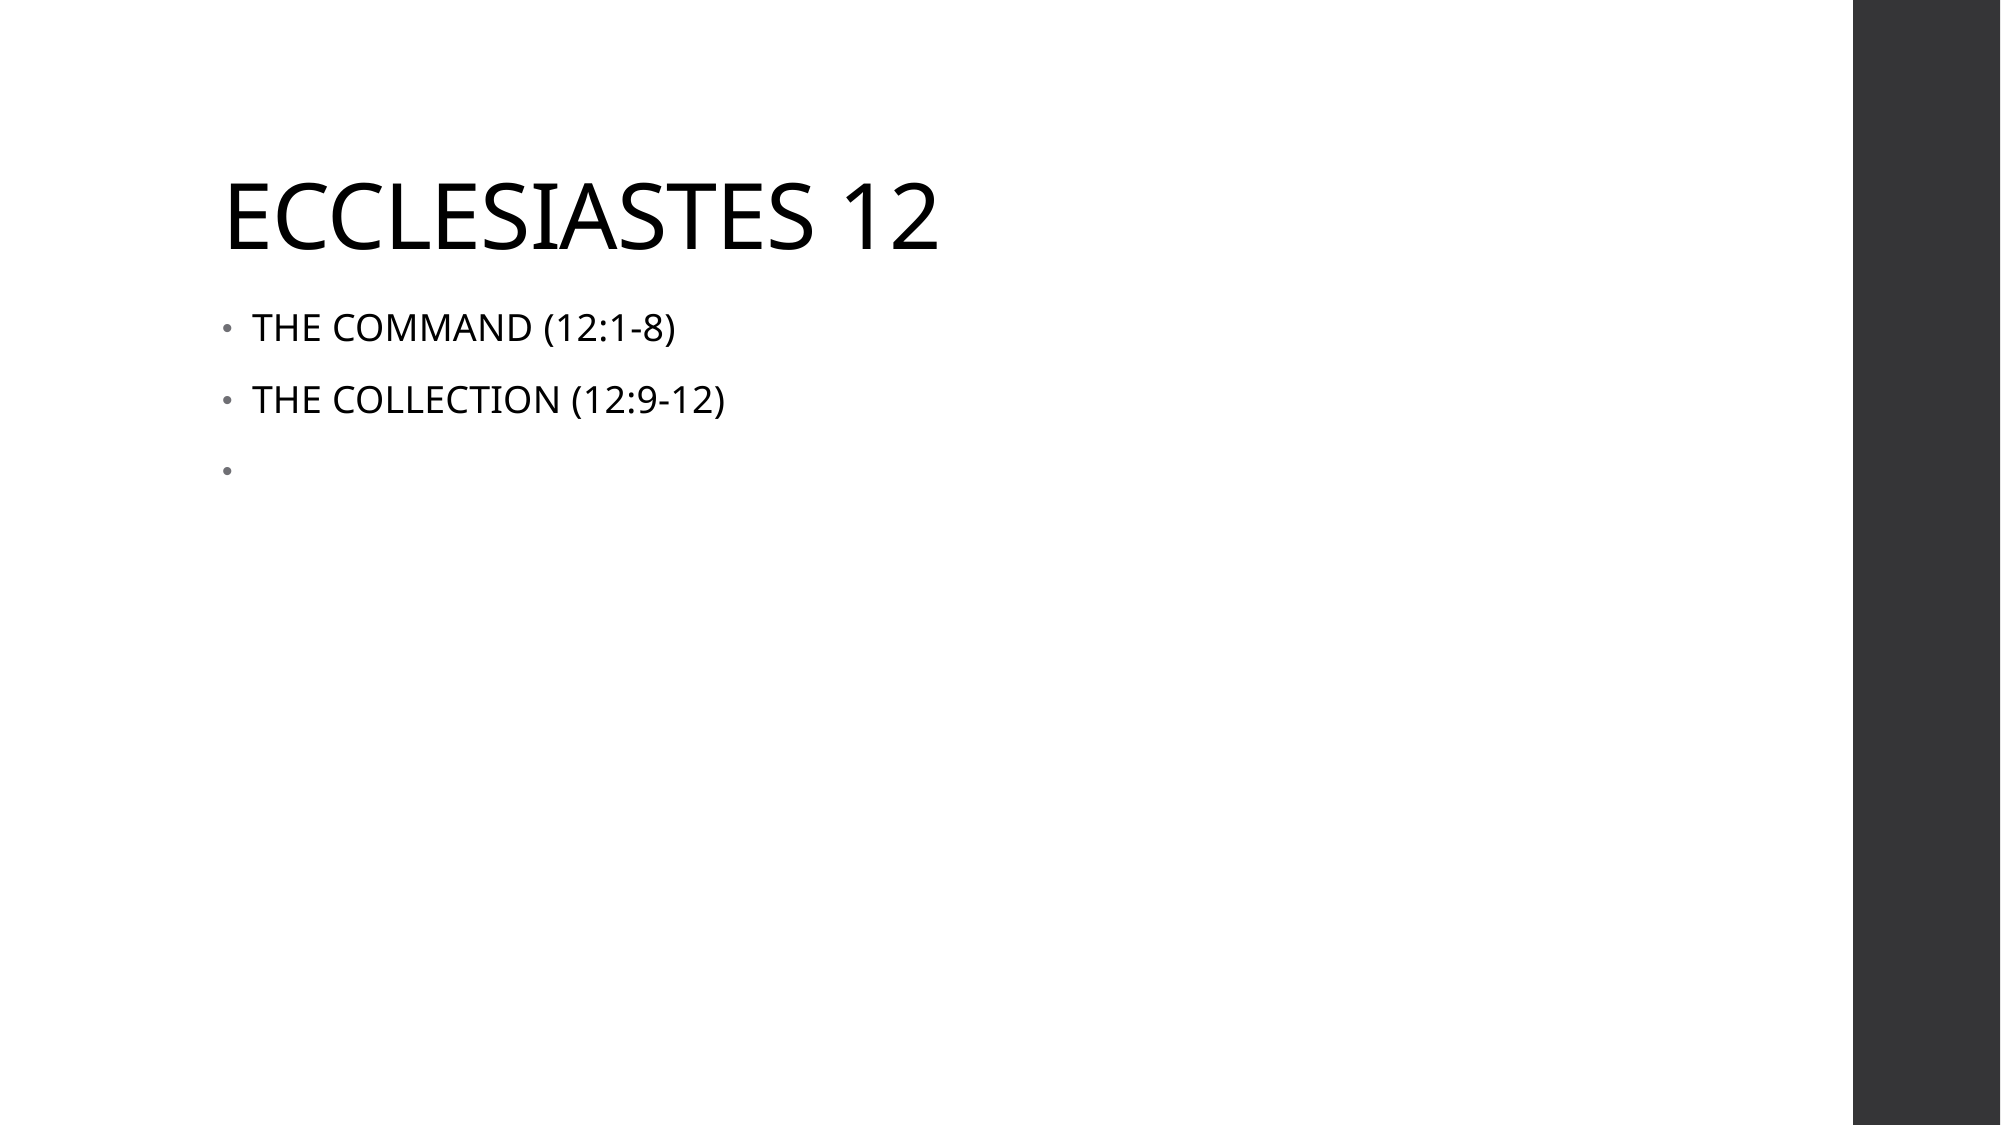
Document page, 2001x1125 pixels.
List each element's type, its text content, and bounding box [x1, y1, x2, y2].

title ECCLESIASTES 12 [206, 60, 1797, 278]
list THE COMMAND (12:1-8) THE COLLECTION (12:9-12) [206, 299, 1617, 1014]
